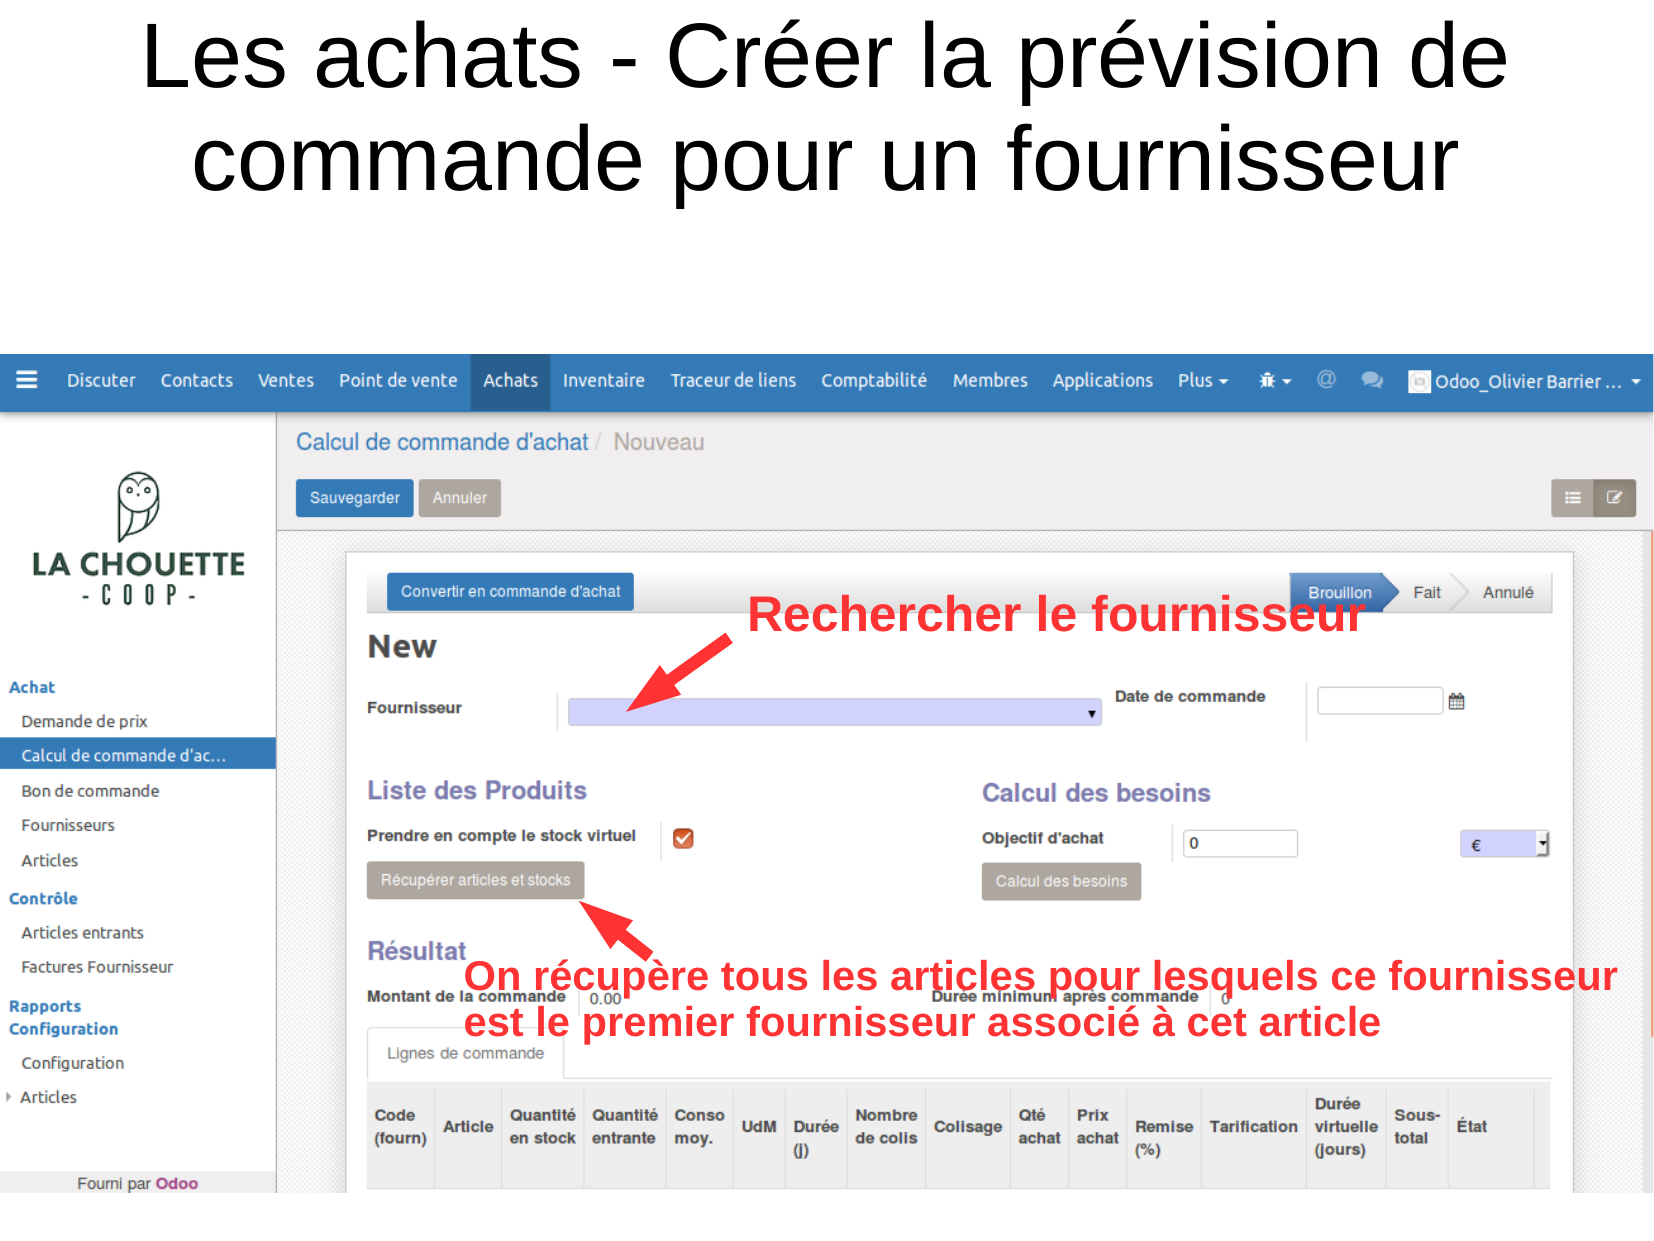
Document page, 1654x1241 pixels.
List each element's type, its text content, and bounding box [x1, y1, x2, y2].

picture [0, 354, 1654, 1193]
title Les achats - Créer la prévision de commande pour un fournisseur [82, 5, 1571, 210]
text_box On récupère tous les articles pour lesquels ce fournisseur est le premier fournisseur associé à cet article [448, 944, 1642, 1053]
text_box Rechercher le fournisseur [732, 578, 1477, 650]
